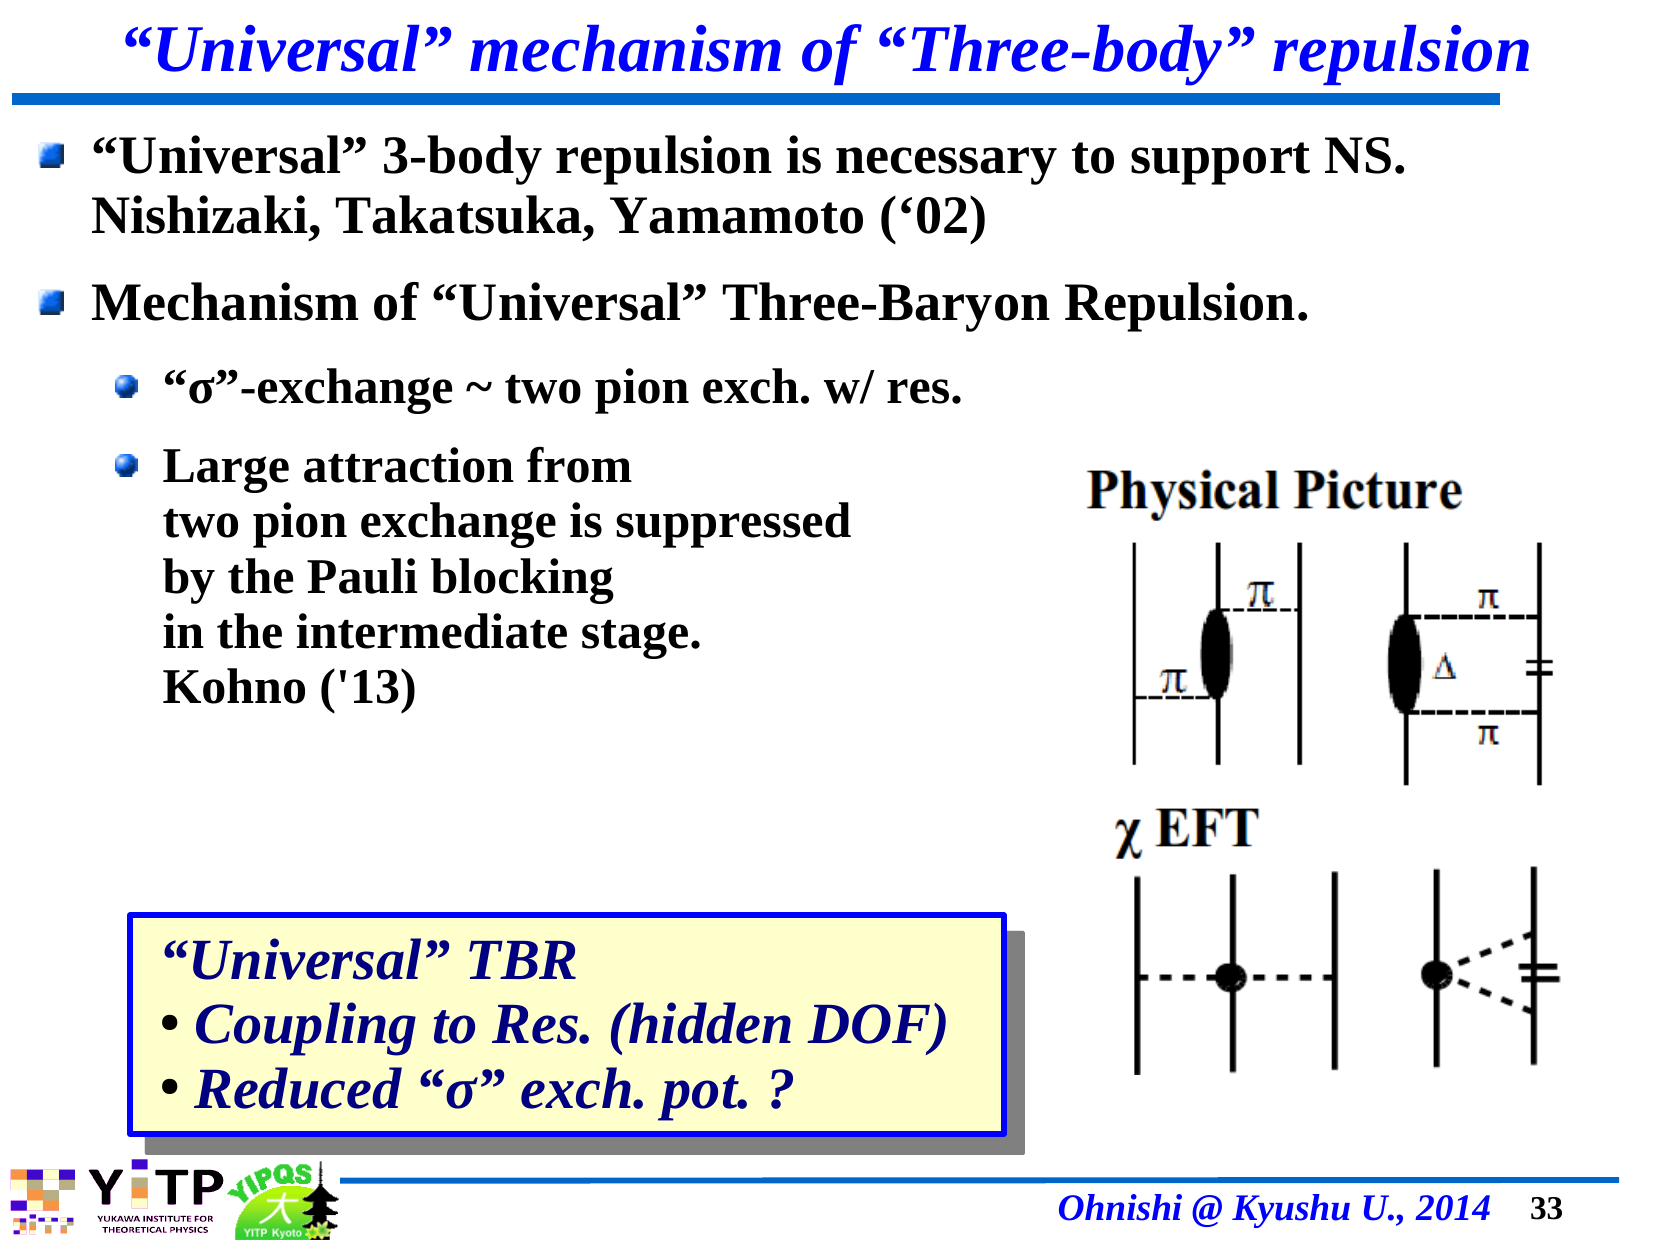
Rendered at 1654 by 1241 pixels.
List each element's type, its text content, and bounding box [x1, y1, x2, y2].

title “Universal” mechanism of “Three-body” repulsion [0, 0, 1654, 99]
picture [0, 1154, 340, 1241]
text_box “Universal” TBR Coupling to Res. (hidden DOF) Reduced “σ” exch. pot. ? [129, 915, 1004, 1135]
picture [1086, 460, 1575, 1075]
list “Universal” 3-body repulsion is necessary to support NS. Nishizaki, Takatsuka, Yamamoto (‘02) Mechanism of “Universal” Three-Baryon Repulsion. “σ”-exchange ~ two pion exch. w/ res. Large attraction from two pion exchange is suppressed by the Pauli blocking in the intermediate stage. Kohno ('13) [20, 124, 1621, 1137]
